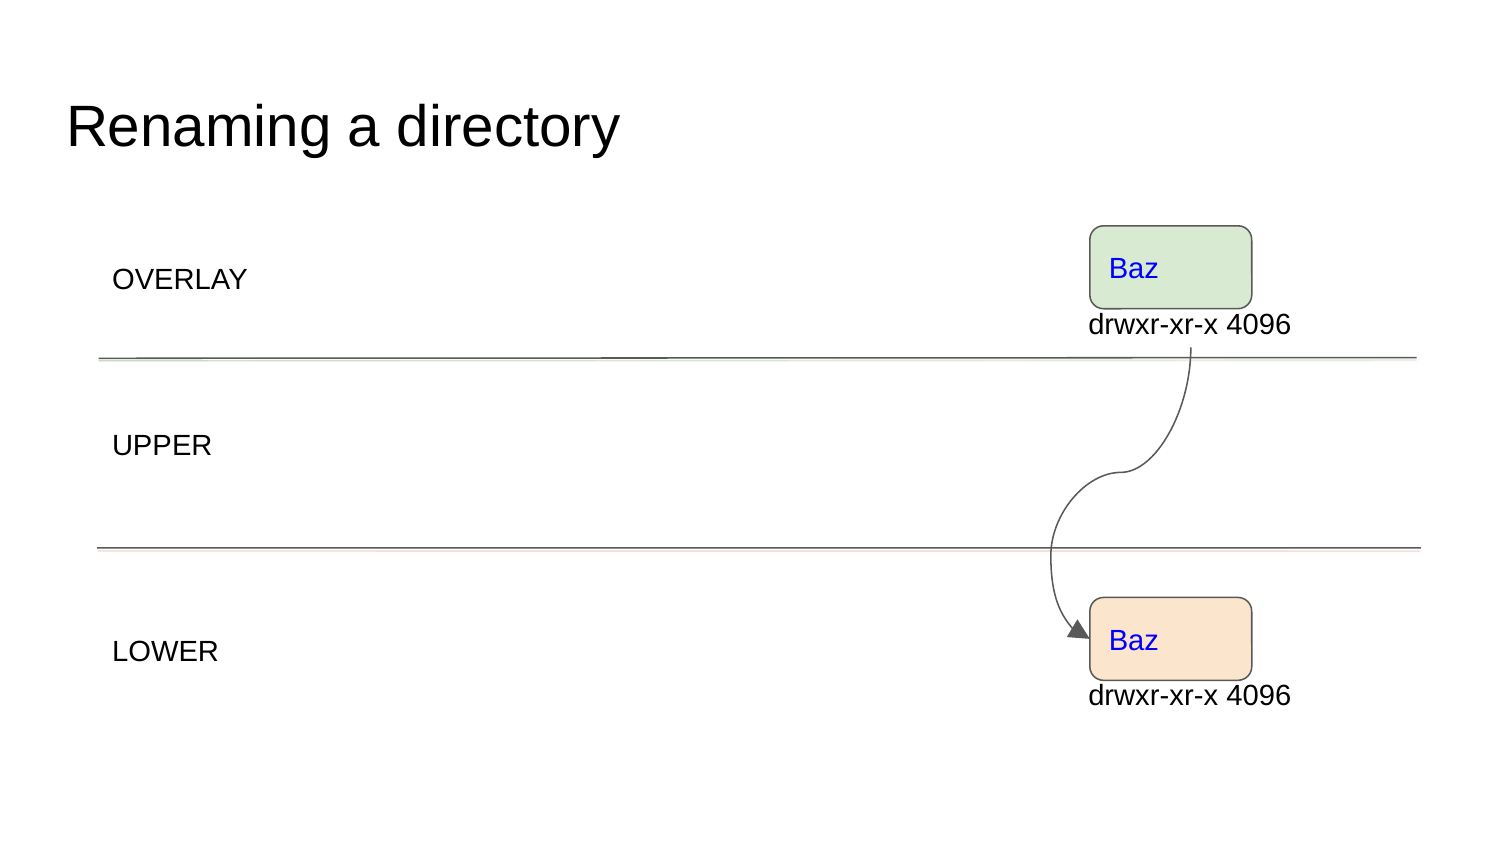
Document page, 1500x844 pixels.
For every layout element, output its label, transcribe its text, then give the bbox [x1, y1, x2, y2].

text_box drwxr-xr-x 4096 [1073, 661, 1309, 720]
text_box drwxr-xr-x 4096 [1073, 289, 1309, 348]
text_box LOWER [97, 616, 332, 700]
text_box OVERLAY [97, 245, 332, 329]
text_box UPPER [97, 411, 332, 495]
text_box Baz [1089, 225, 1252, 289]
title Renaming a directory [51, 72, 1449, 167]
text_box Baz [1089, 597, 1252, 661]
